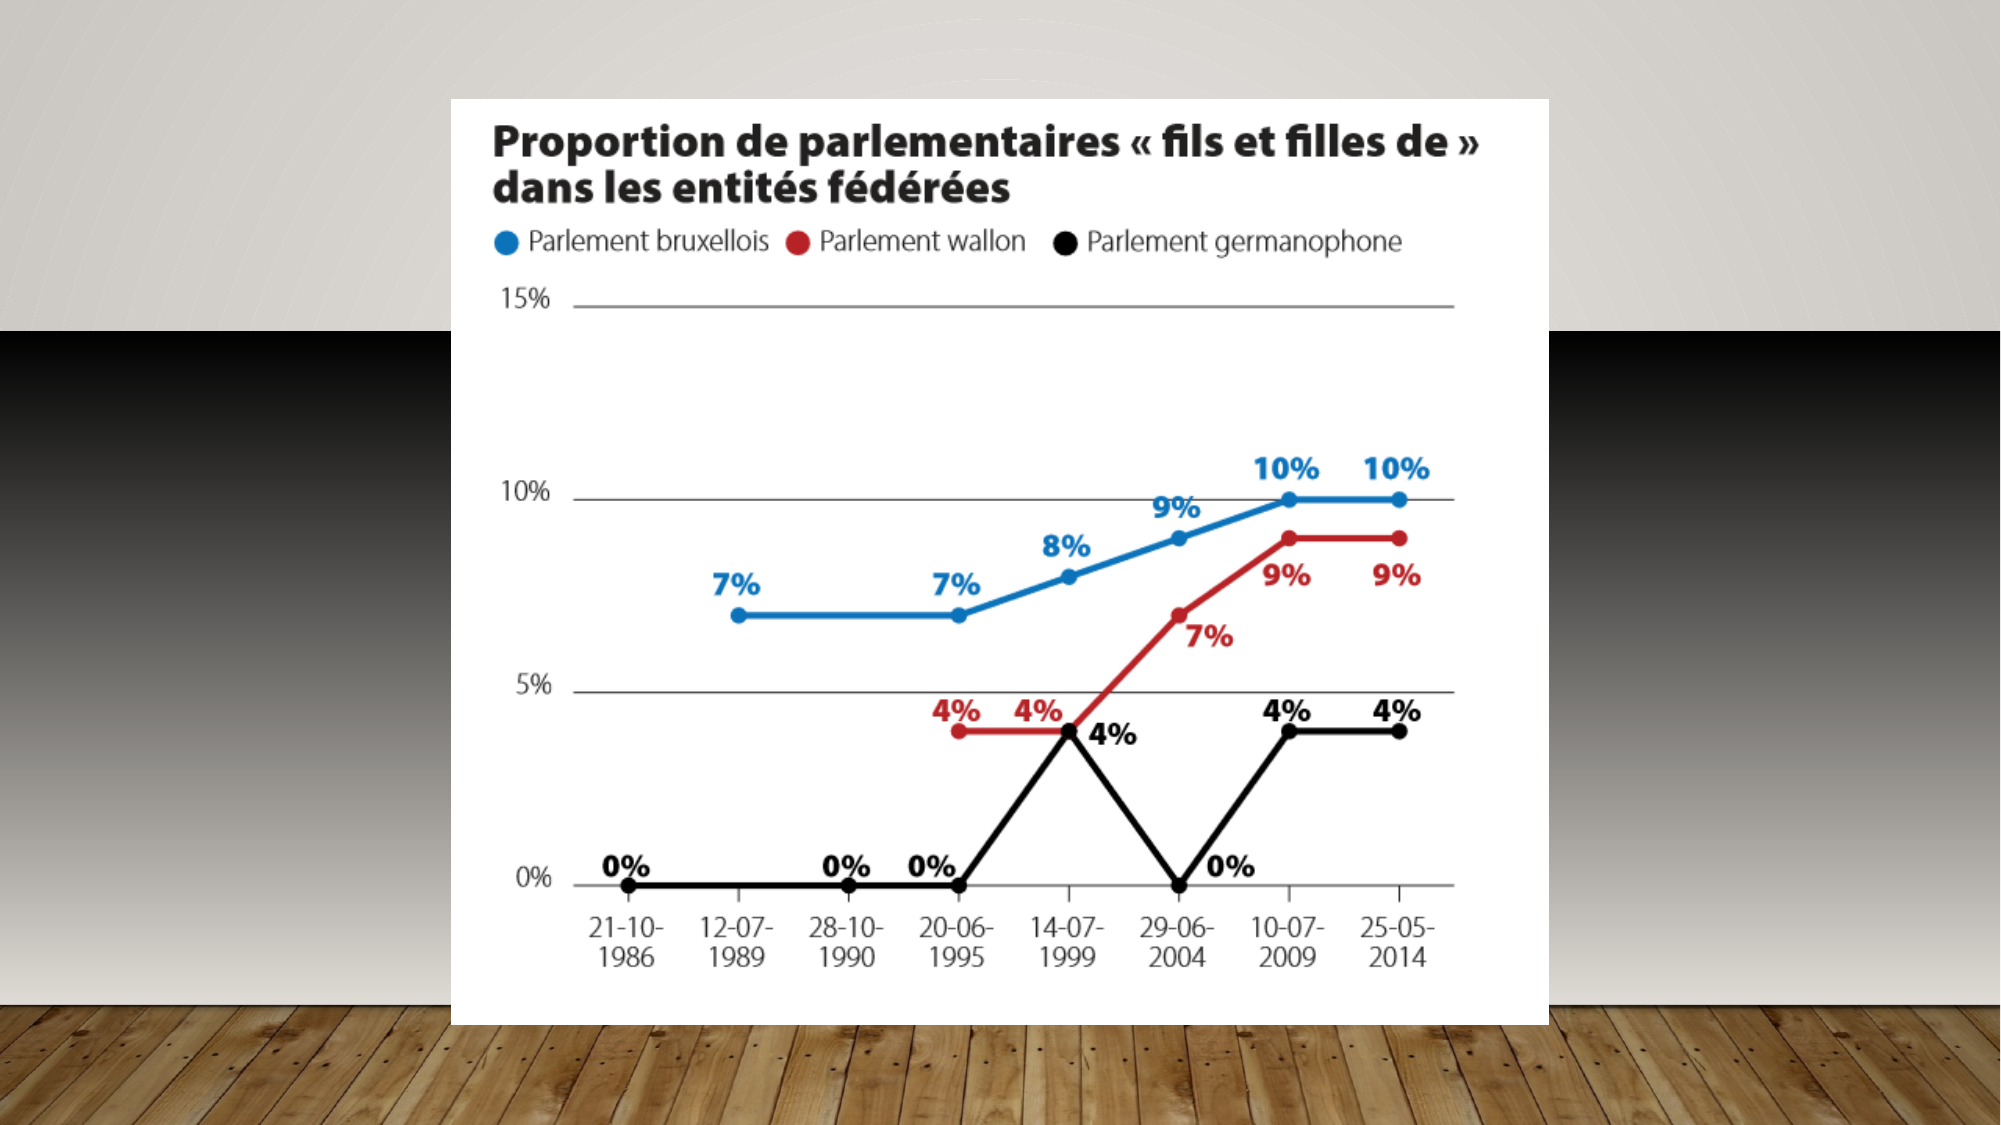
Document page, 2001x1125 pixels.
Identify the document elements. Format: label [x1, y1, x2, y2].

picture [451, 99, 1549, 1025]
